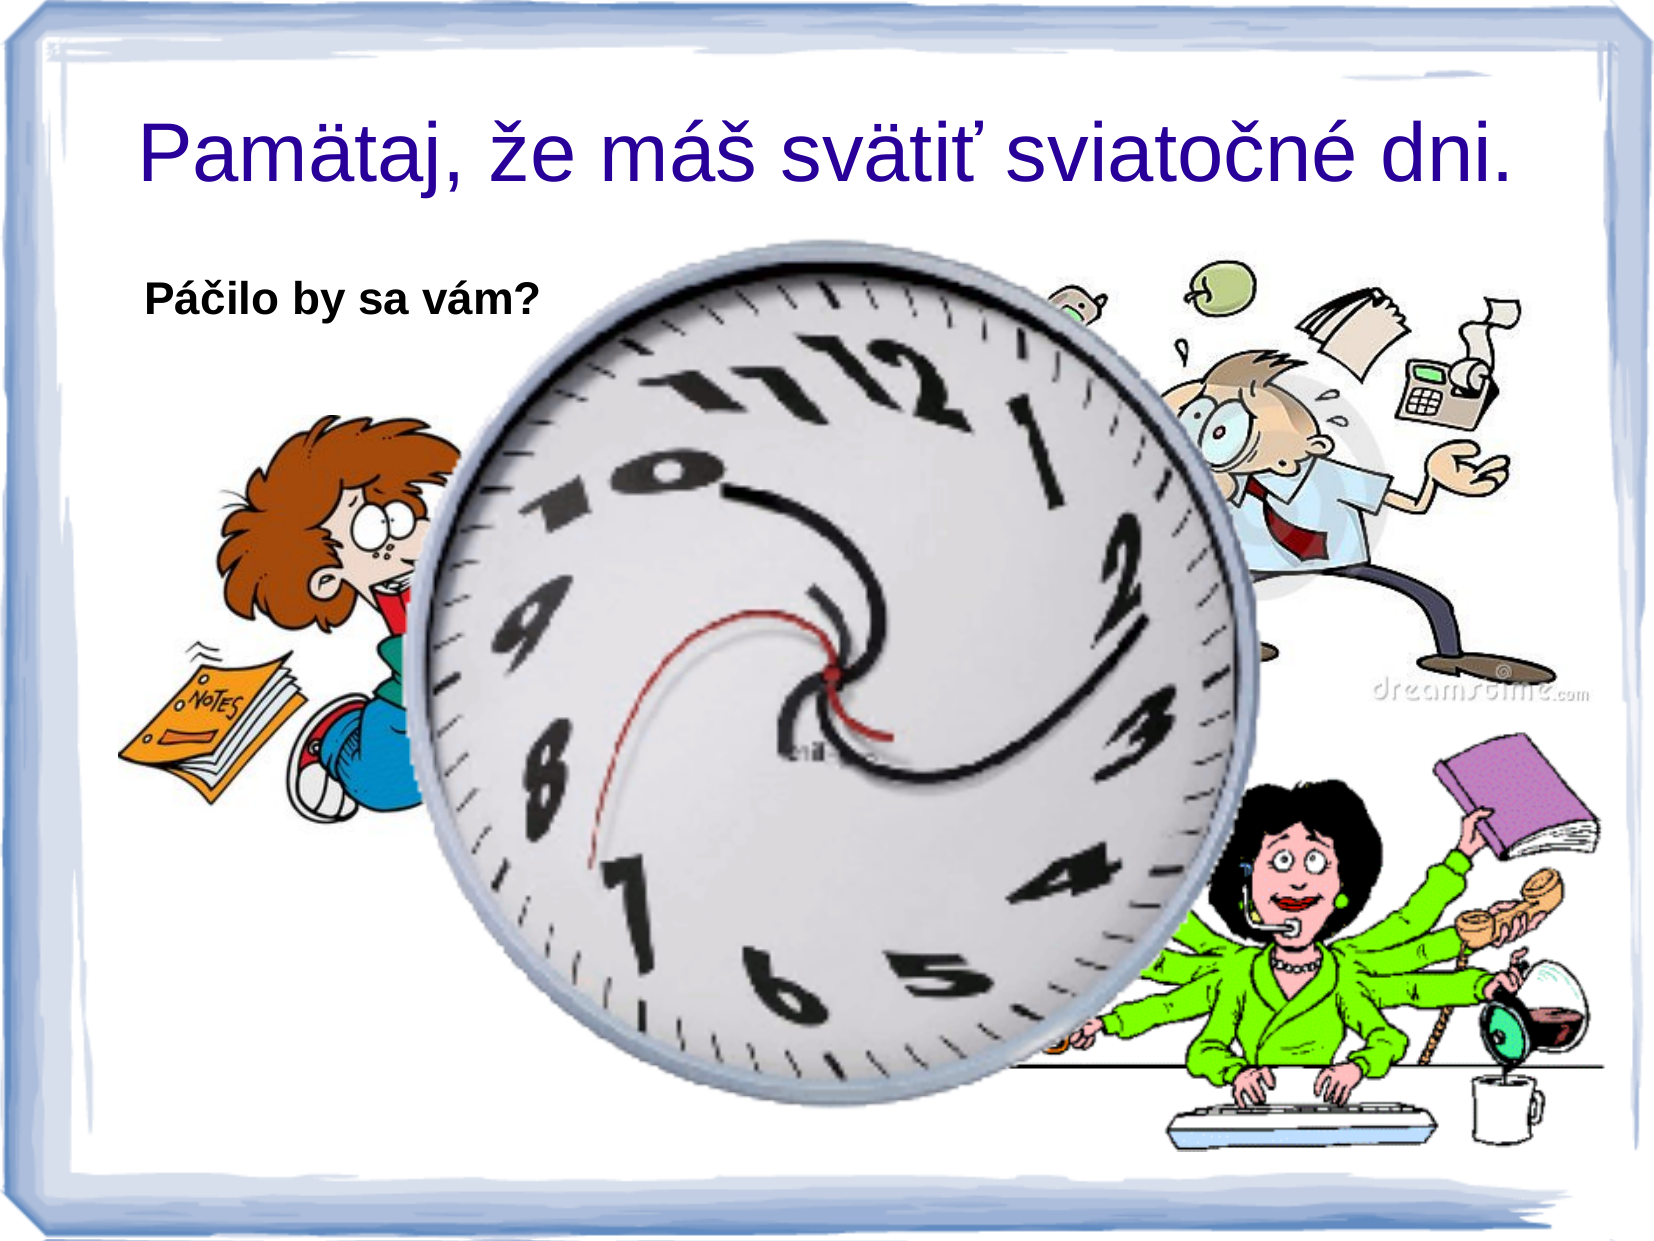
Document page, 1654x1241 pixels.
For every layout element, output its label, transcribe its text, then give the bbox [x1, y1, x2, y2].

picture [0, 0, 1654, 1241]
text_box Páčilo by sa vám? [124, 259, 567, 338]
title Pamätaj, že máš svätiť sviatočné dni. [82, 49, 1571, 257]
